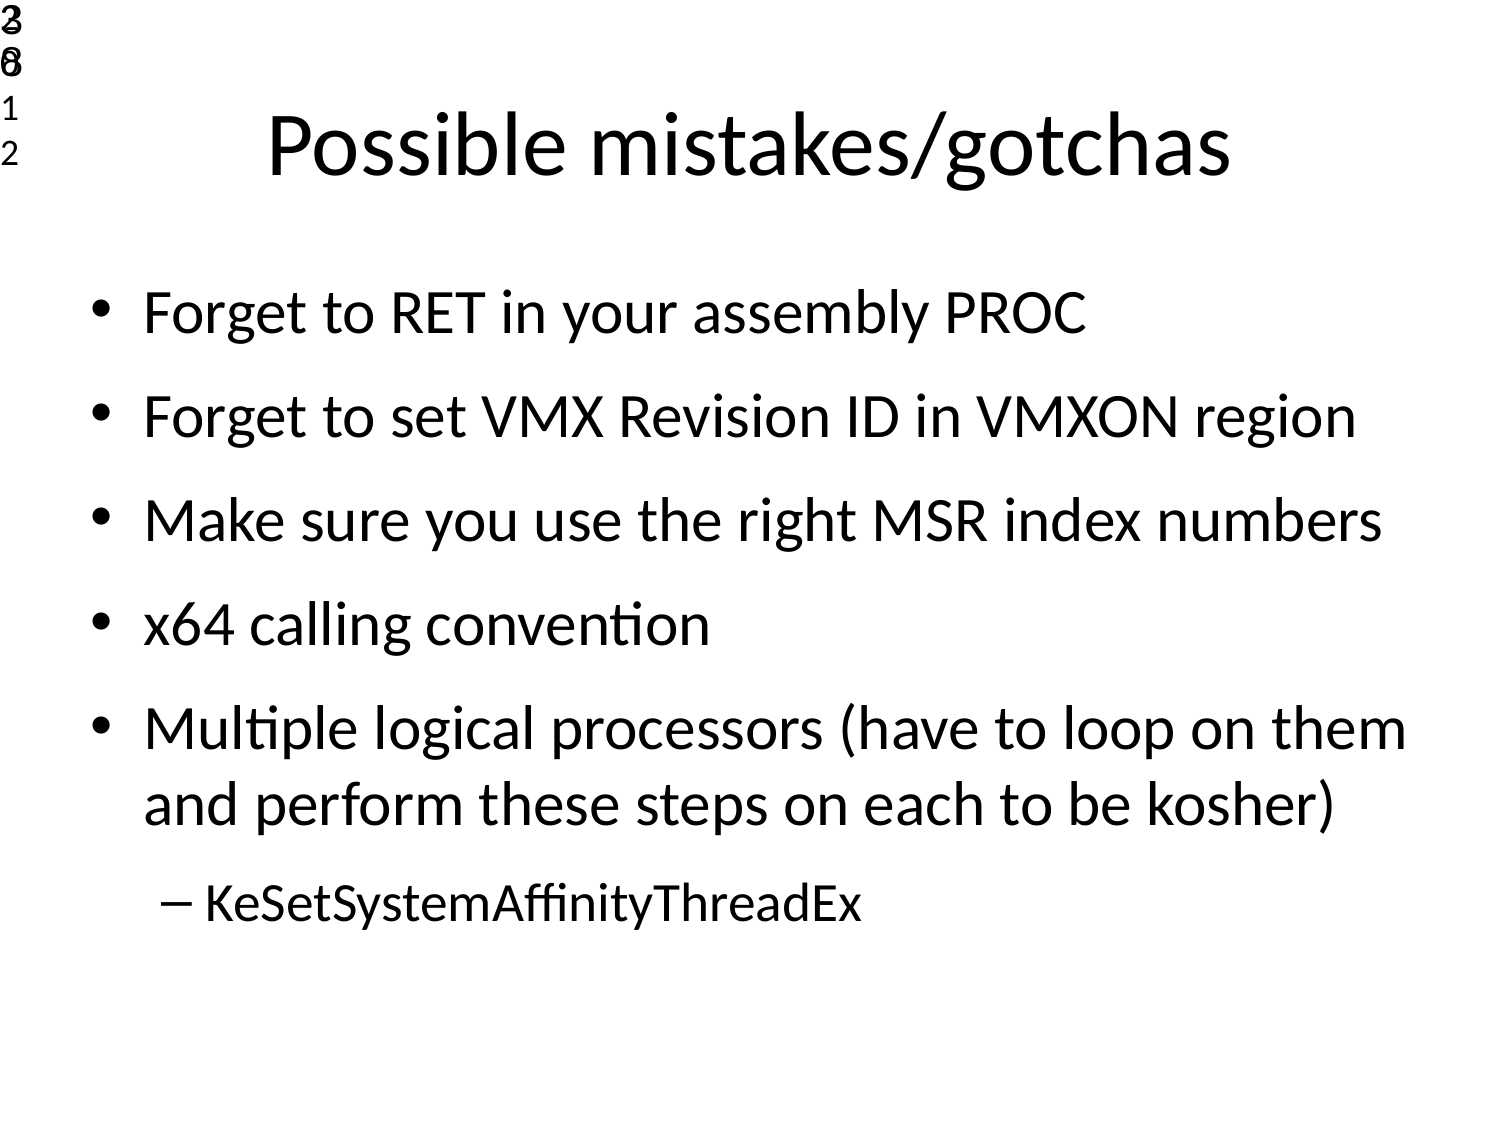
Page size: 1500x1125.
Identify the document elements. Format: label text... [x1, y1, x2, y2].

title Possible mistakes/gotchas [75, 45, 1425, 233]
list Forget to RET in your assembly PROC Forget to set VMX Revision ID in VMXON region Make sure you use the right MSR index numbers x64 calling convention Multiple logical processors (have to loop on them and perform these steps on each to be kosher) KeSetSystemAffinityThreadEx [75, 262, 1425, 1005]
